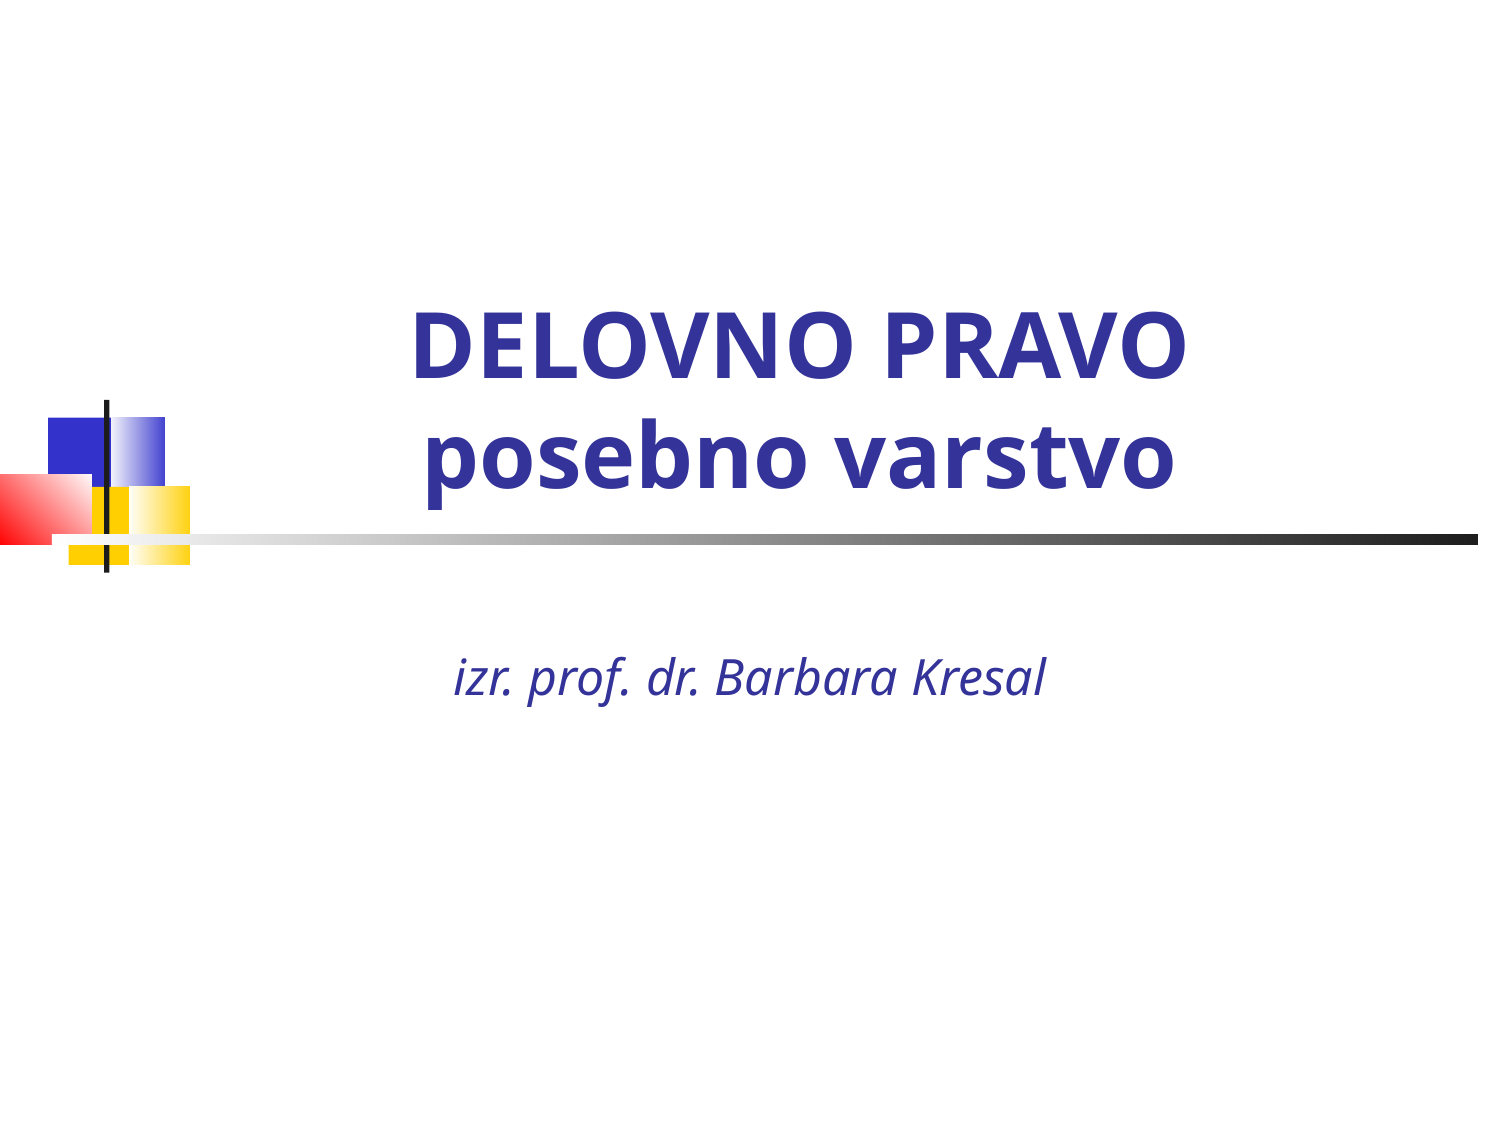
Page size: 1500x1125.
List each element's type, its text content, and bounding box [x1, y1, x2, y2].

title DELOVNO PRAVO posebno varstvo [162, 274, 1438, 515]
text_box izr. prof. dr. Barbara Kresal [225, 637, 1276, 926]
